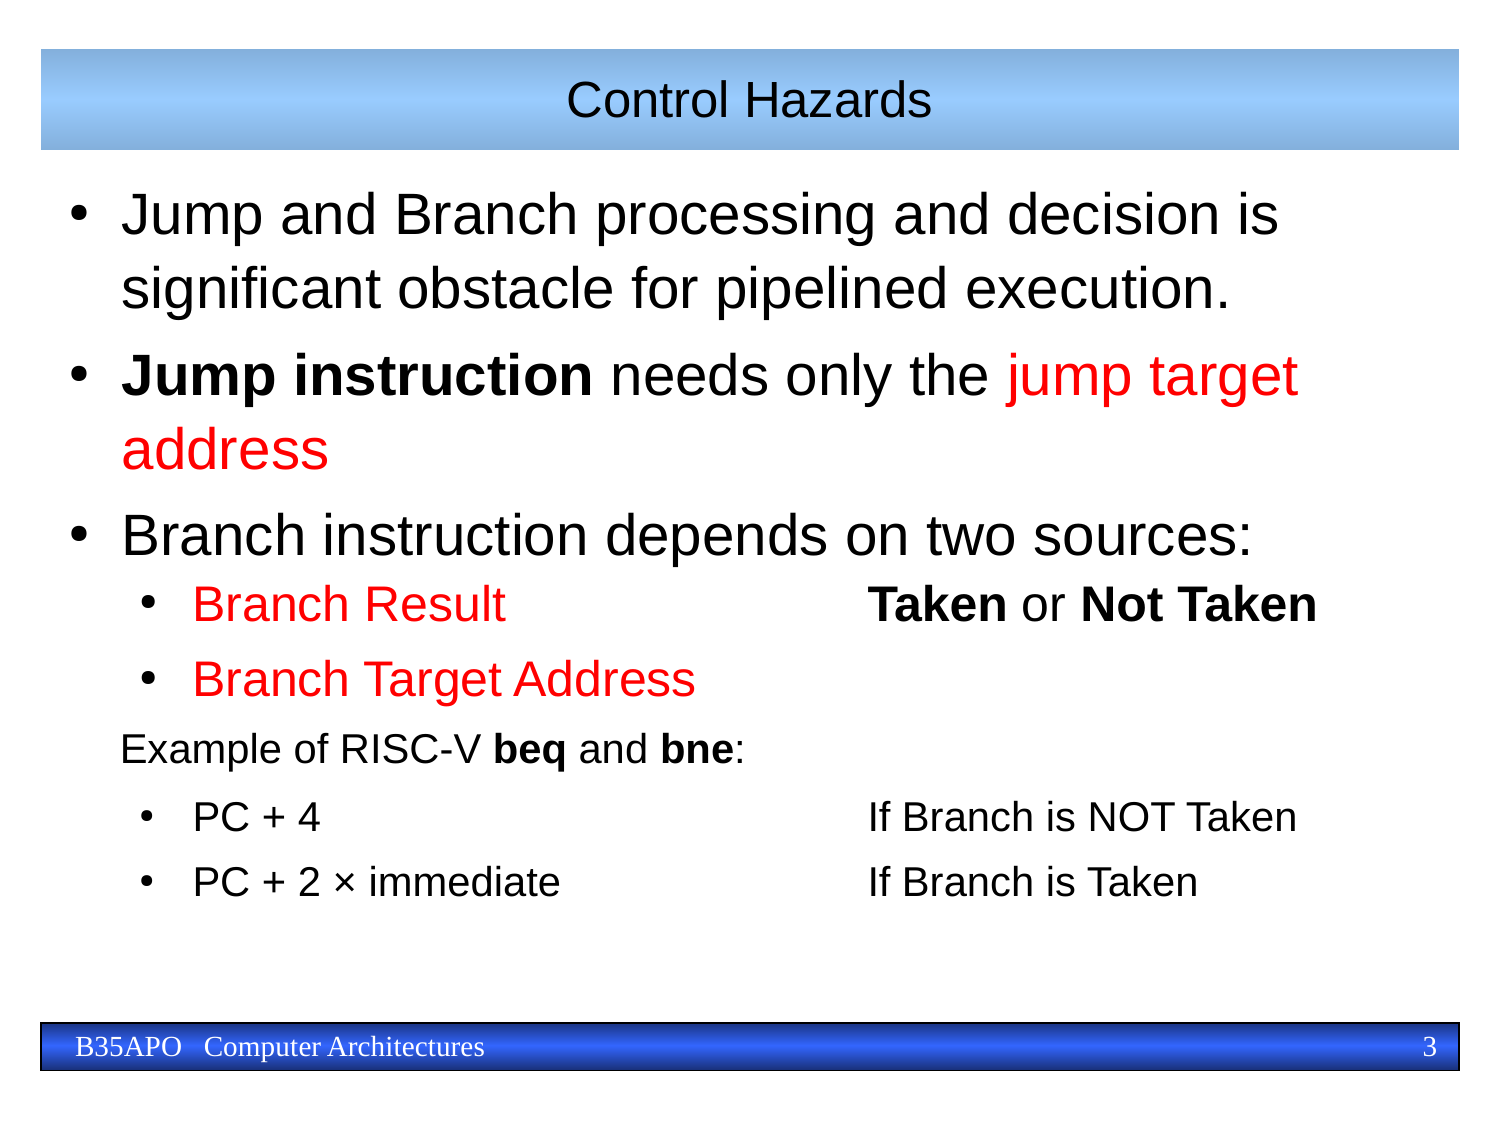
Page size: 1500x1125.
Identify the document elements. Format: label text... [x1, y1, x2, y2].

title Control Hazards [41, 49, 1459, 150]
list Jump and Branch processing and decision is significant obstacle for pipelined execution. Jump instruction needs only the jump target address Branch instruction depends on two sources: Branch Result Taken or Not Taken Branch Target Address Example of RISC-V beq and bne: PC + 4 If Branch is NOT Taken PC + 2 × immediate If Branch is Taken [50, 172, 1458, 1025]
